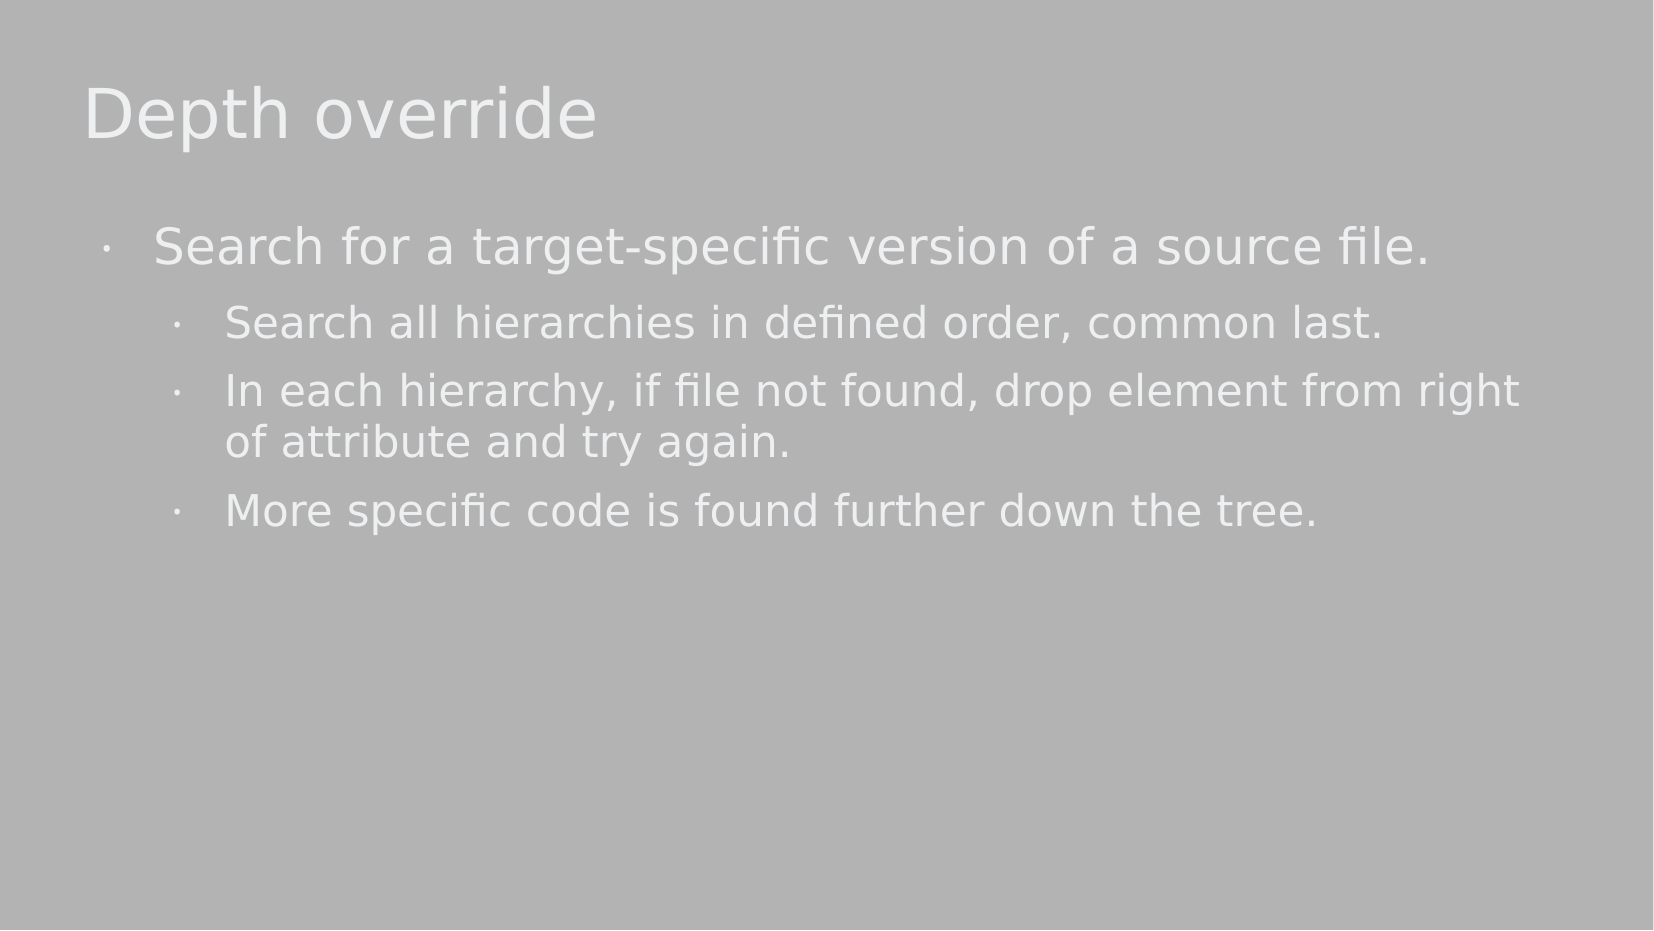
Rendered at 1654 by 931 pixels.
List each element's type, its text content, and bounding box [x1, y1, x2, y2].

title Depth override [82, 37, 1571, 193]
list Search for a target-specific version of a source file. Search all hierarchies in defined order, common last. In each hierarchy, if file not found, drop element from right of attribute and try again. More specific code is found further down the tree. [82, 217, 1571, 758]
